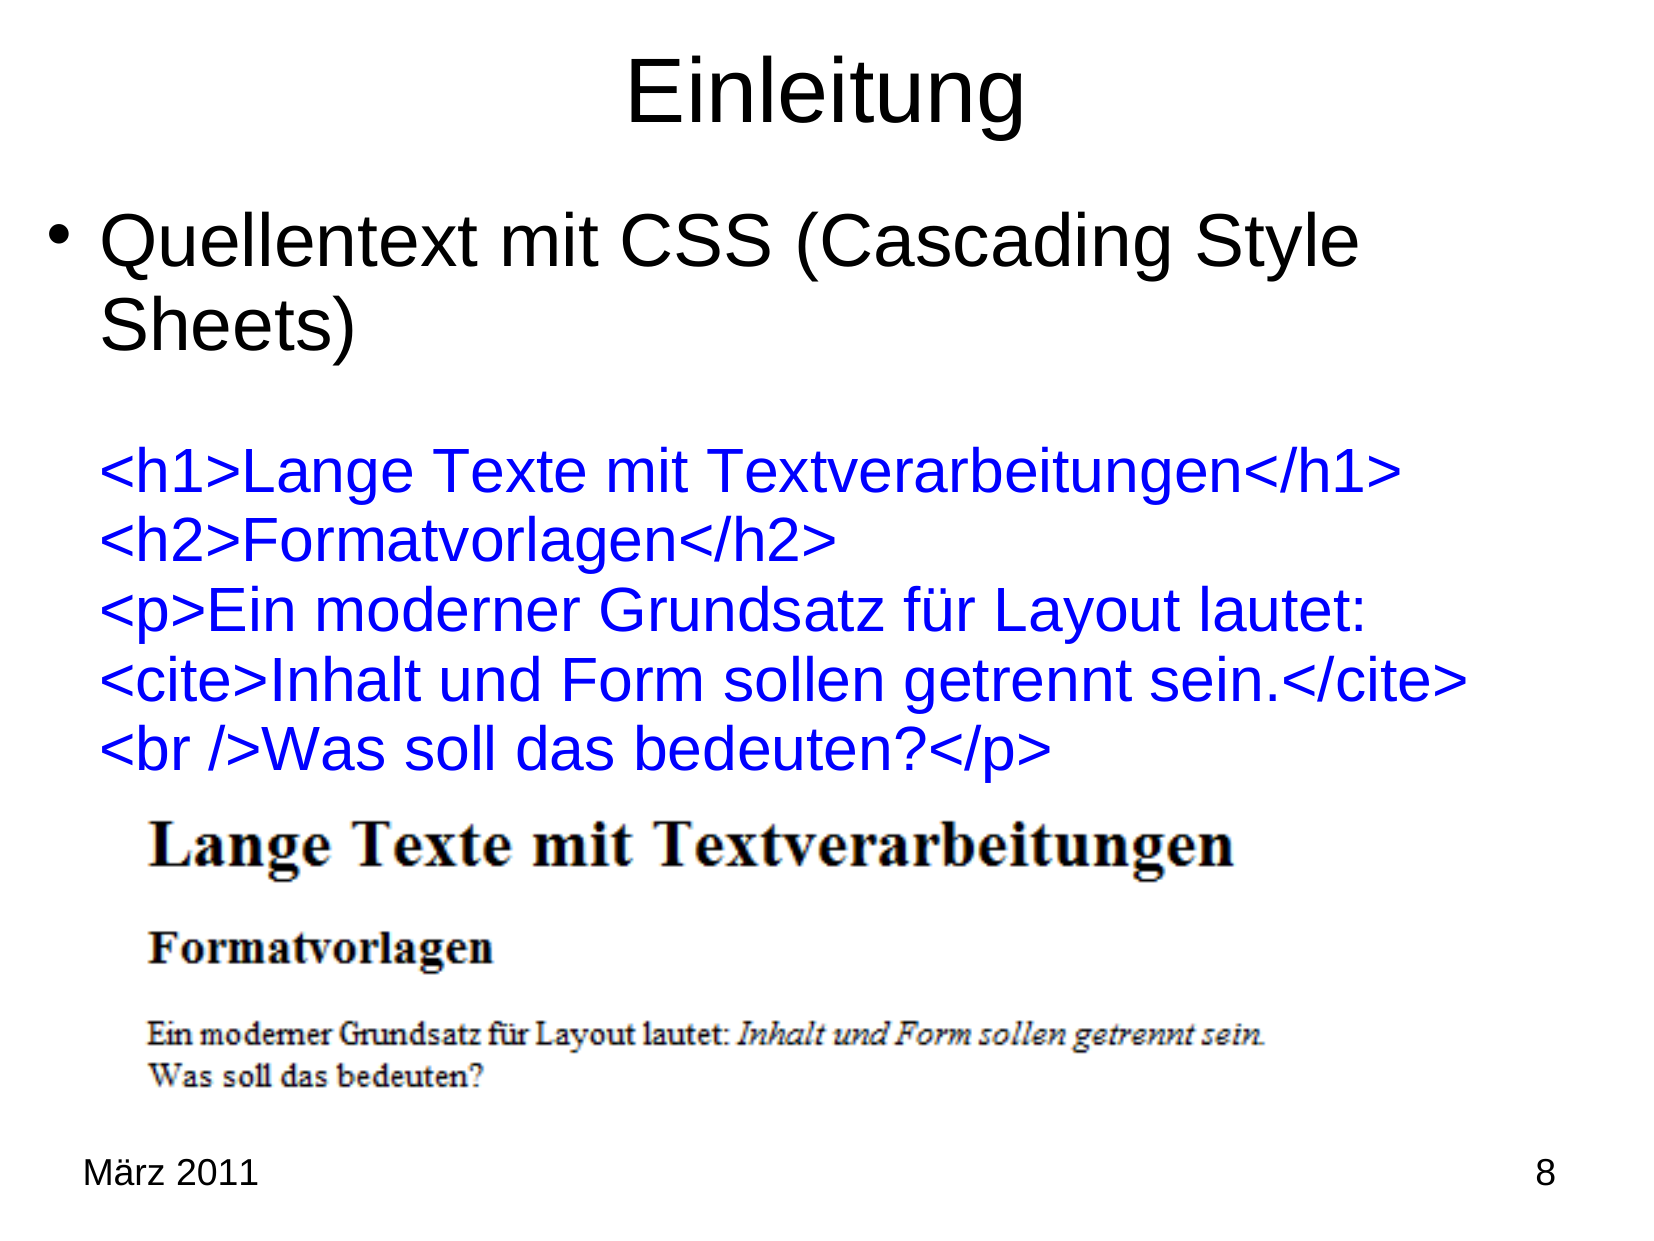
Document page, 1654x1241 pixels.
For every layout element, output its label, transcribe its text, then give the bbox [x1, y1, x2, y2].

list Quellentext mit CSS (Cascading Style Sheets) <h1>Lange Texte mit Textverarbeitungen</h1> <h2>Formatvorlagen</h2> <p>Ein moderner Grundsatz für Layout lautet: <cite>Inhalt und Form sollen getrennt sein.</cite> <br />Was soll das bedeuten?</p> [29, 194, 1624, 798]
title Einleitung [82, 29, 1571, 148]
picture [141, 809, 1276, 1106]
